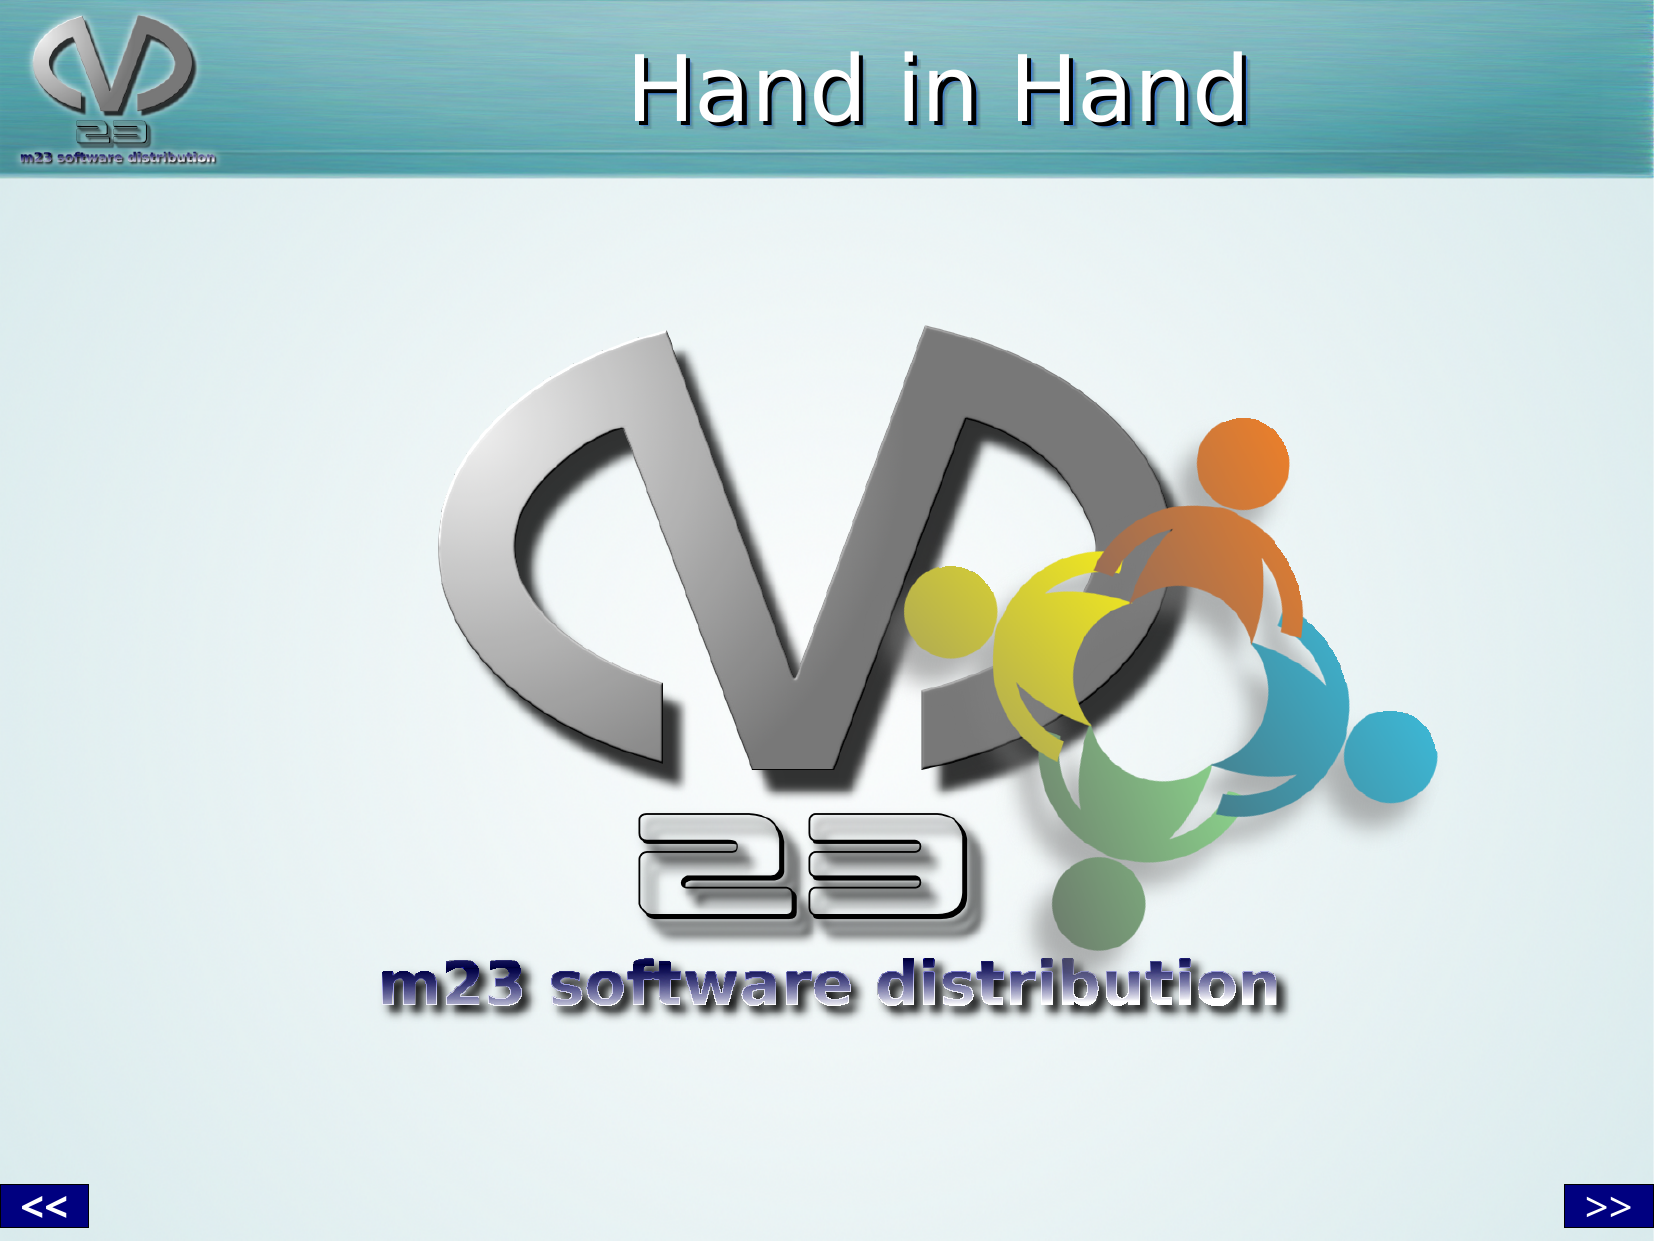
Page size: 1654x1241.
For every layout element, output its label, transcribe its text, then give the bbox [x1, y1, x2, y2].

title Hand in Hand [224, 2, 1654, 178]
picture [0, 0, 1654, 1241]
